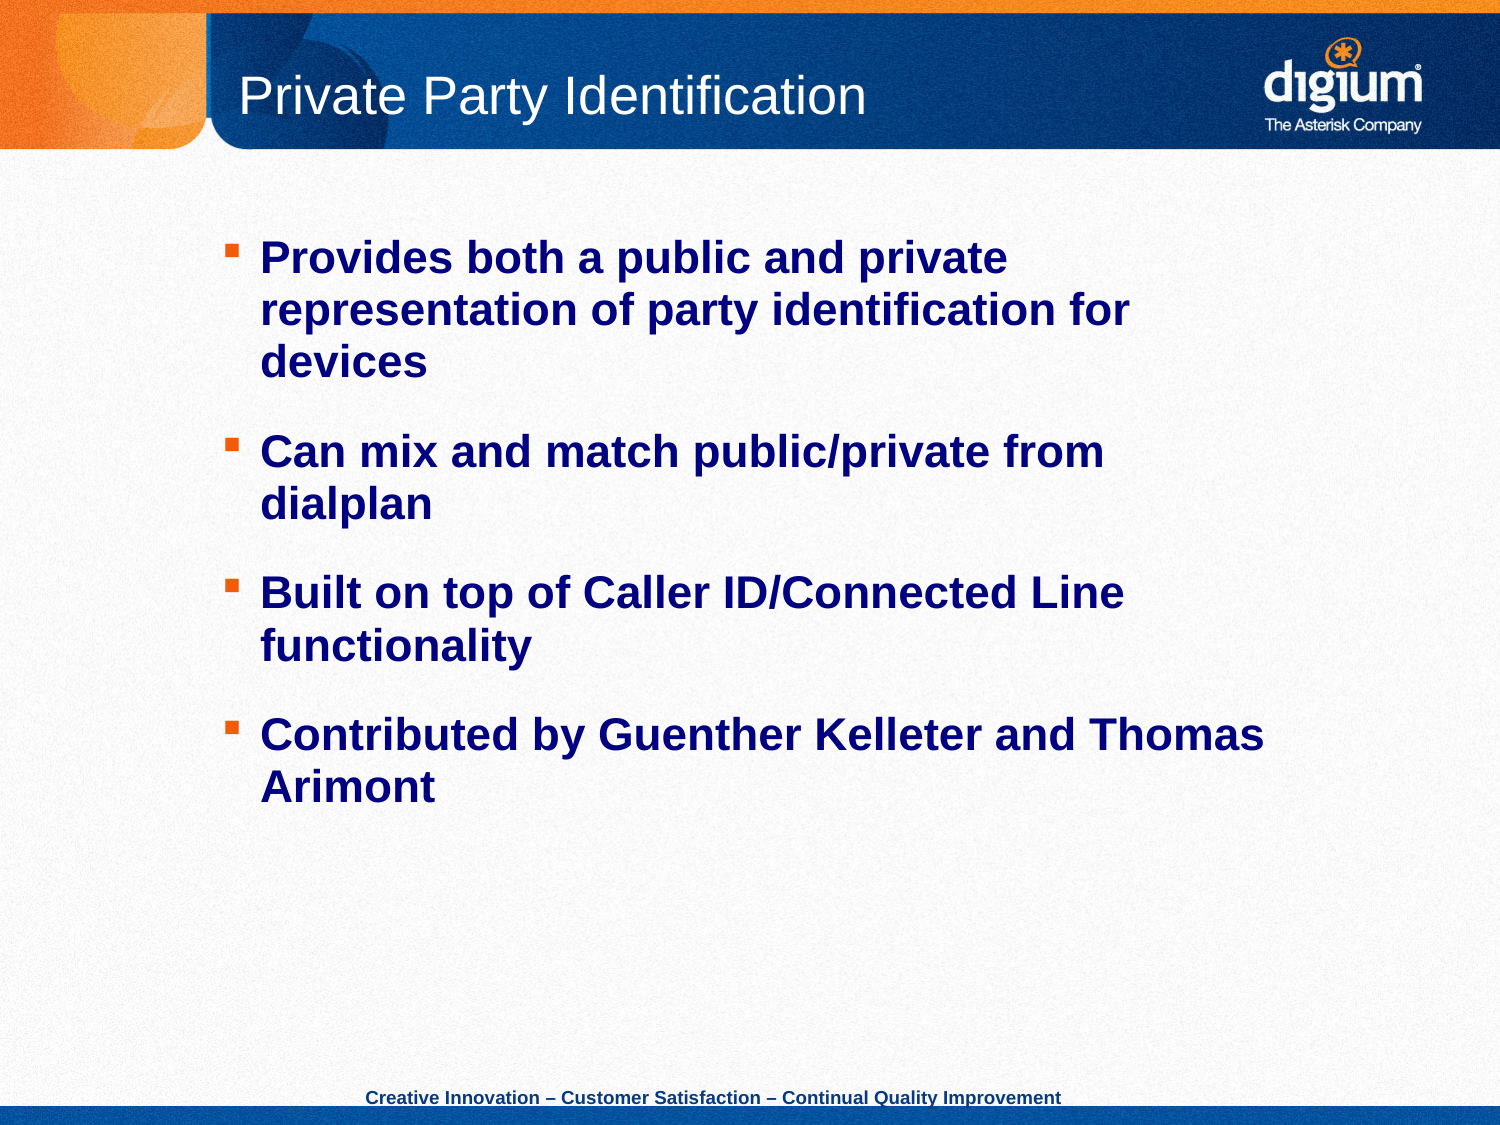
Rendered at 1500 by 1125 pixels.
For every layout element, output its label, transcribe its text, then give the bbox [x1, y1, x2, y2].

title Private Party Identification [238, 27, 1243, 127]
list Provides both a public and private representation of party identification for devices Can mix and match public/private from dialplan Built on top of Caller ID/Connected Line functionality Contributed by Guenther Kelleter and Thomas Arimont [206, 224, 1301, 976]
picture [0, 0, 1500, 1125]
